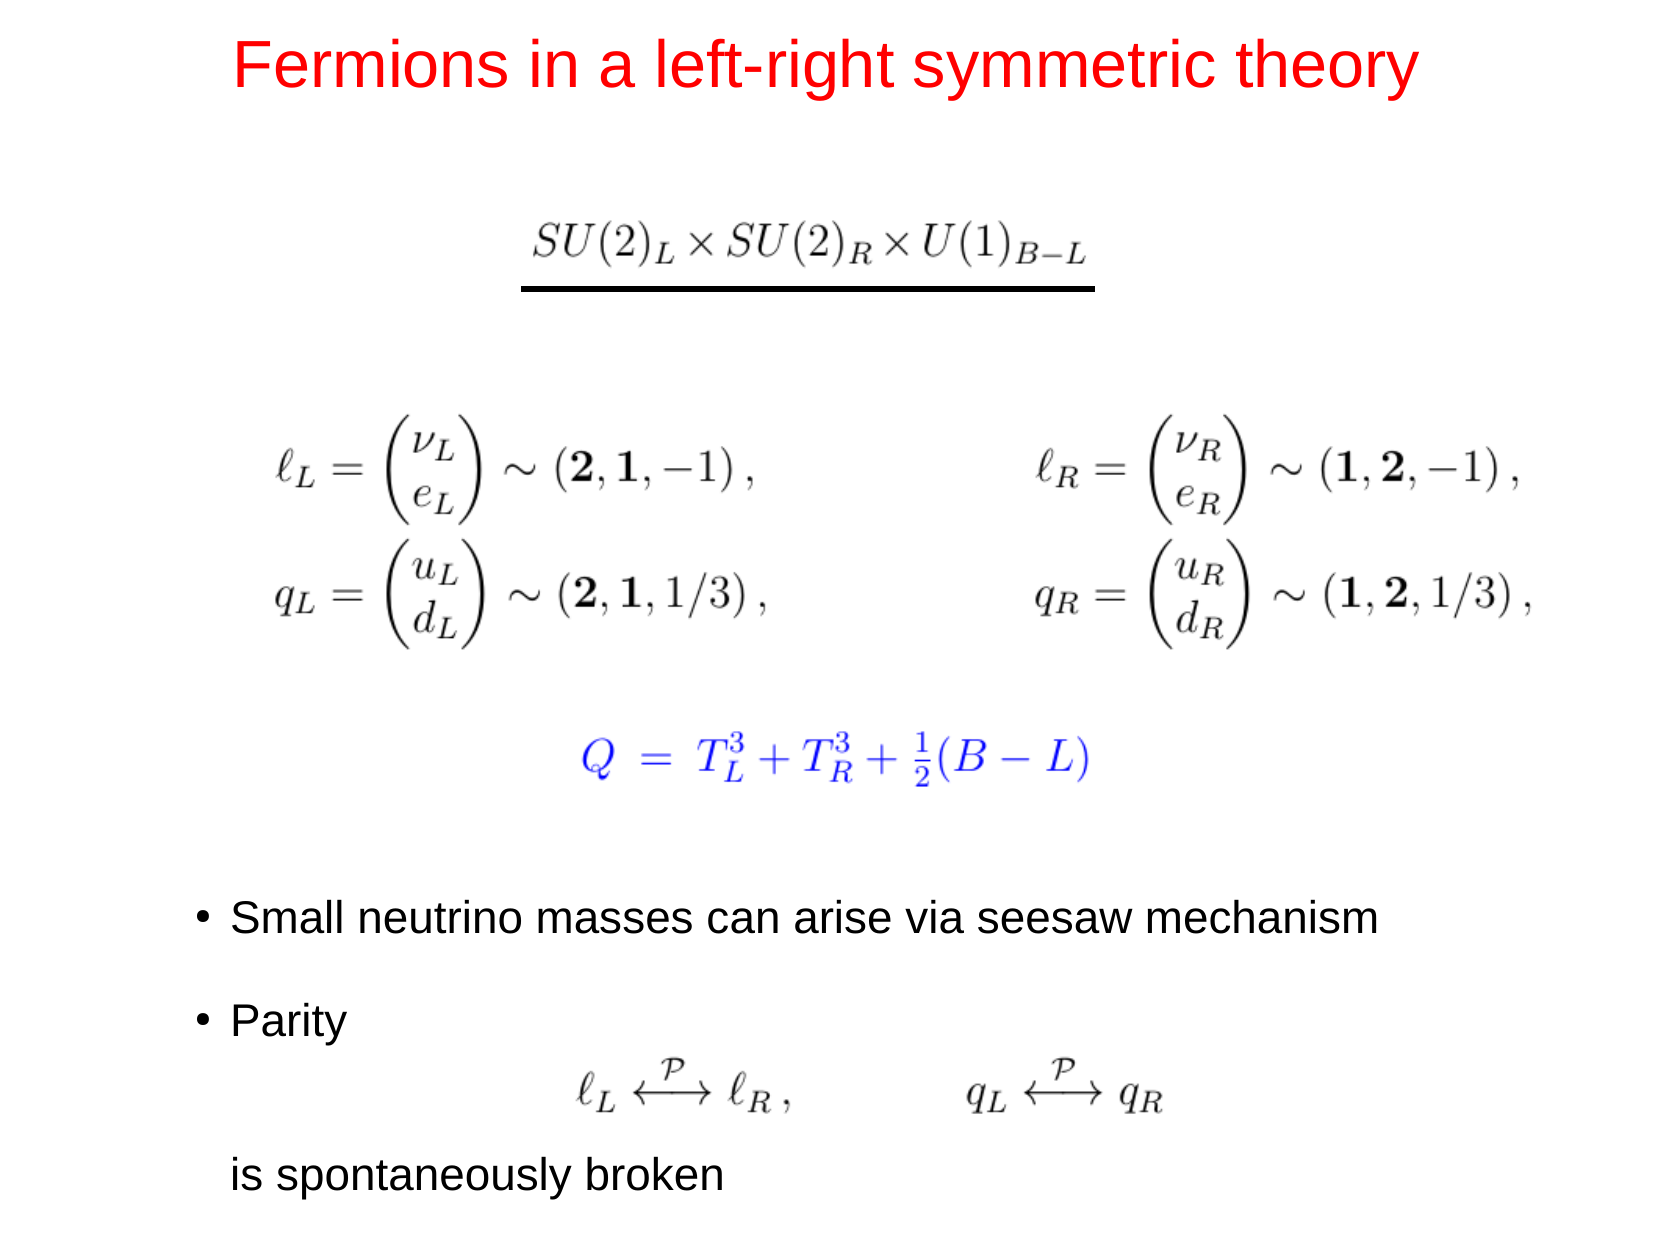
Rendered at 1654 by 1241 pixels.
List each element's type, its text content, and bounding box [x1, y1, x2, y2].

picture [521, 208, 1133, 275]
picture [540, 1046, 1175, 1144]
picture [543, 708, 1145, 801]
title Fermions in a left-right symmetric theory [82, 0, 1572, 168]
text_box Small neutrino masses can arise via seesaw mechanism Parity is spontaneously broken [180, 885, 1418, 1241]
picture [221, 412, 1613, 659]
